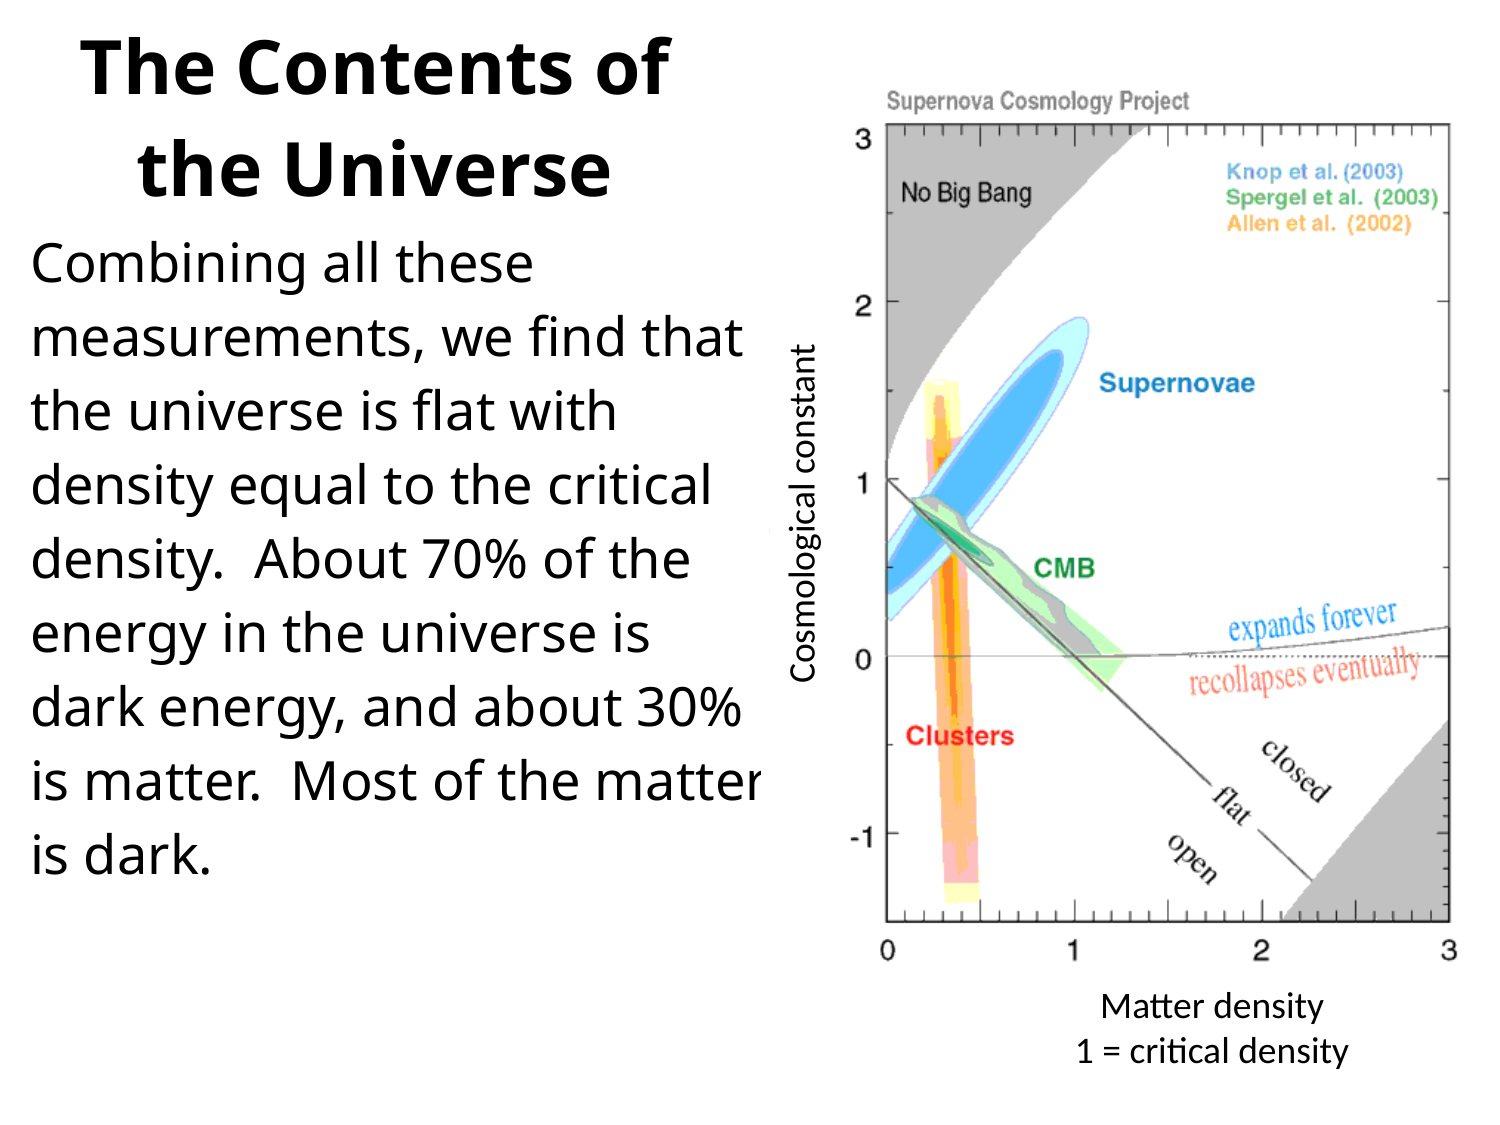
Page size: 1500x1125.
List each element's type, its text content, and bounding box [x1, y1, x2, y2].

title The Contents of the Universe [30, 28, 721, 204]
text_box Matter density 1 = critical density [1060, 973, 1365, 1078]
picture [761, 85, 1500, 1031]
text_box Cosmological constant [769, 328, 830, 699]
list Combining all these measurements, we find that the universe is flat with density equal to the critical density. About 70% of the energy in the universe is dark energy, and about 30% is matter. Most of the matter is dark. [30, 224, 781, 1111]
